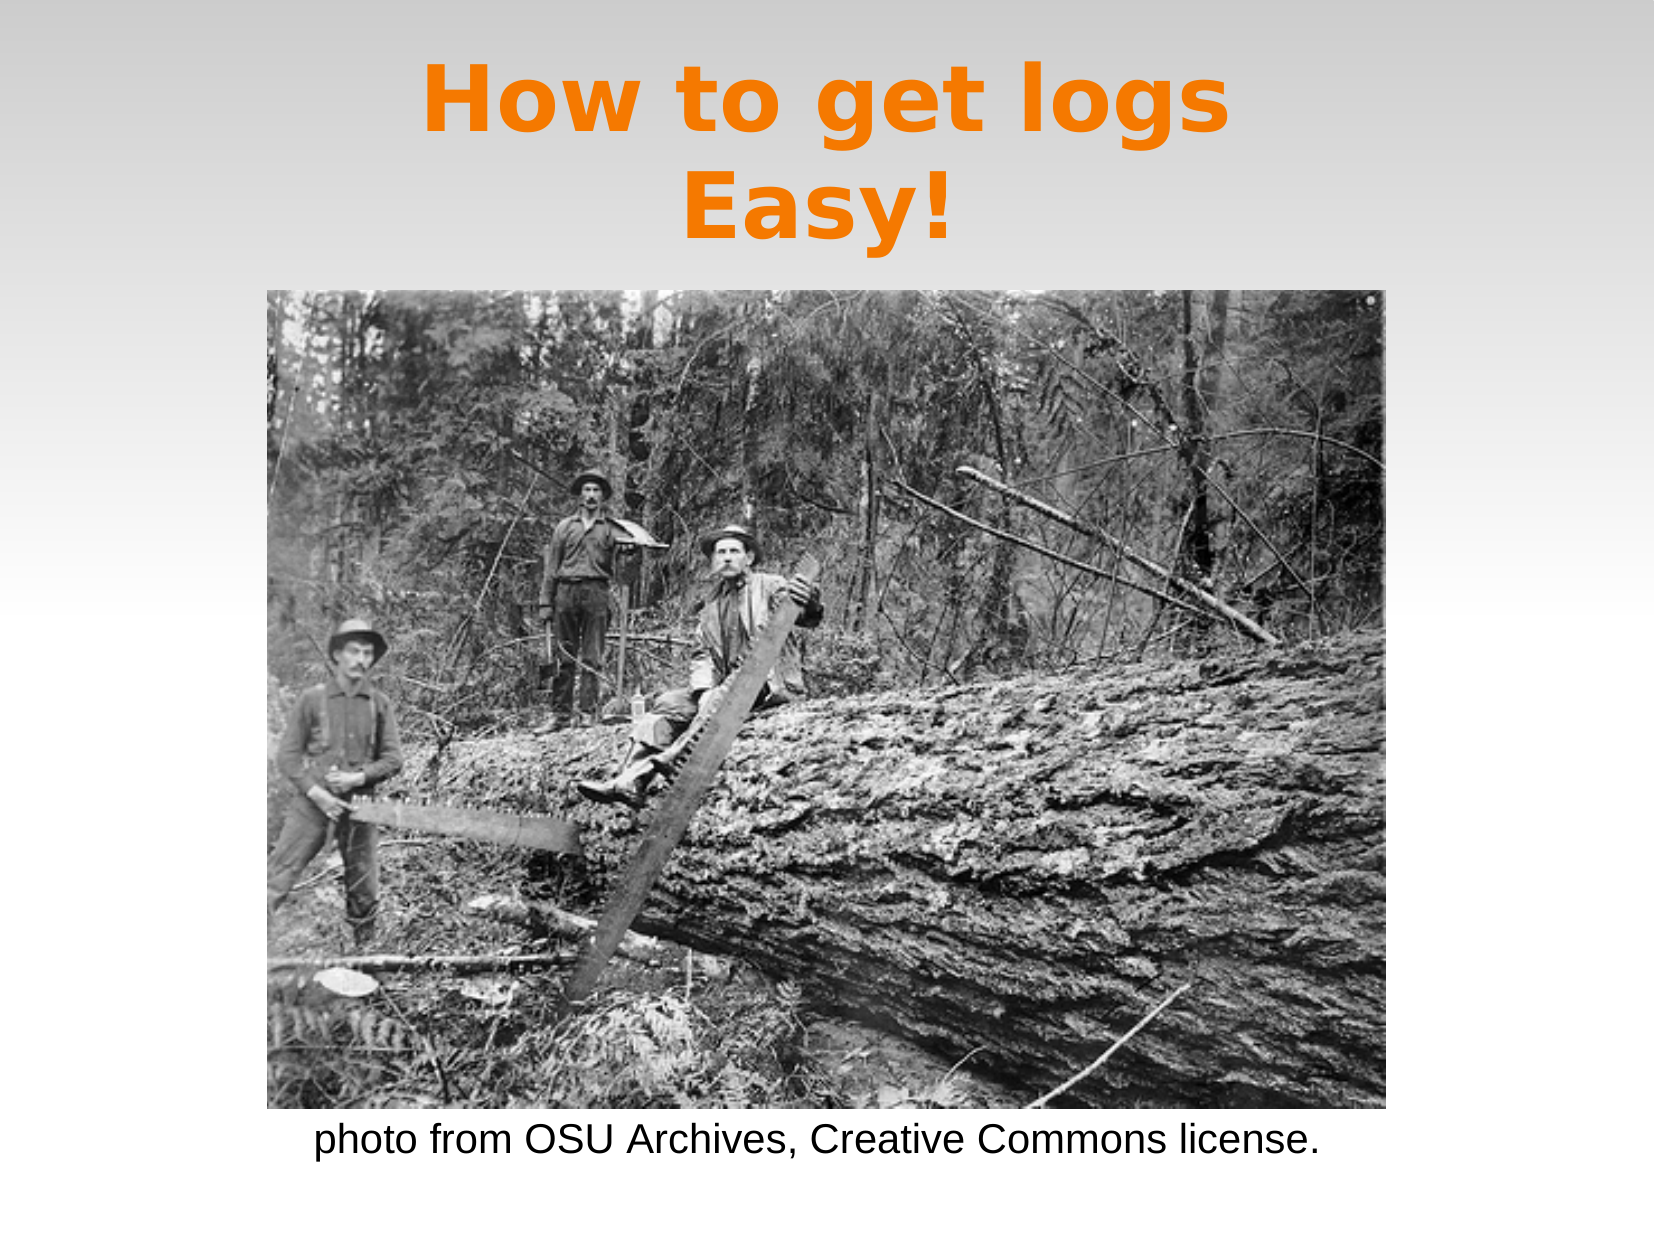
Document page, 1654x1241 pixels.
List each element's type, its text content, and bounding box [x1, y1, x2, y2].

list photo from OSU Archives, Creative Commons license. [225, 1115, 1496, 1163]
title How to get logs Easy! [82, 45, 1571, 261]
picture [267, 290, 1386, 1109]
